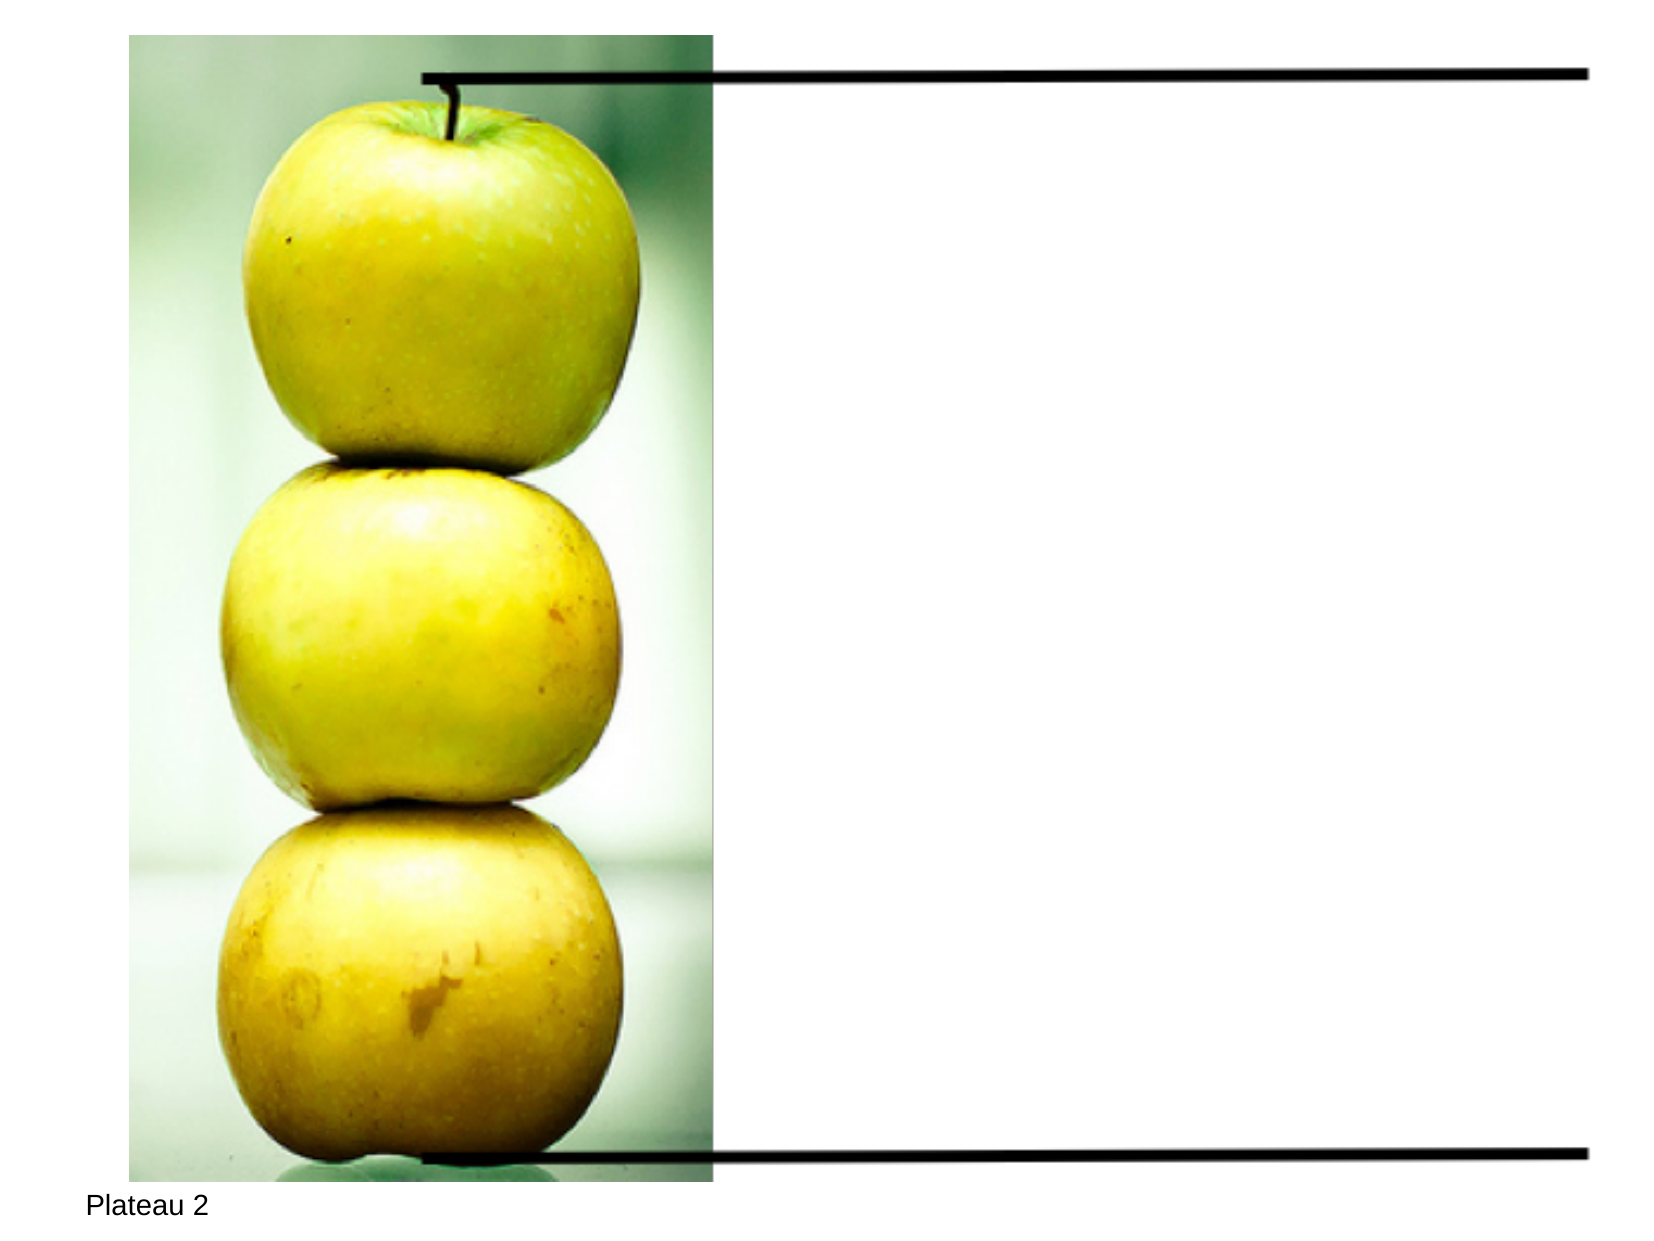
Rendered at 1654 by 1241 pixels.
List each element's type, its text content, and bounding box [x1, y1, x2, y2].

text_box Plateau 2 [70, 1181, 308, 1229]
picture [129, 35, 1595, 1182]
